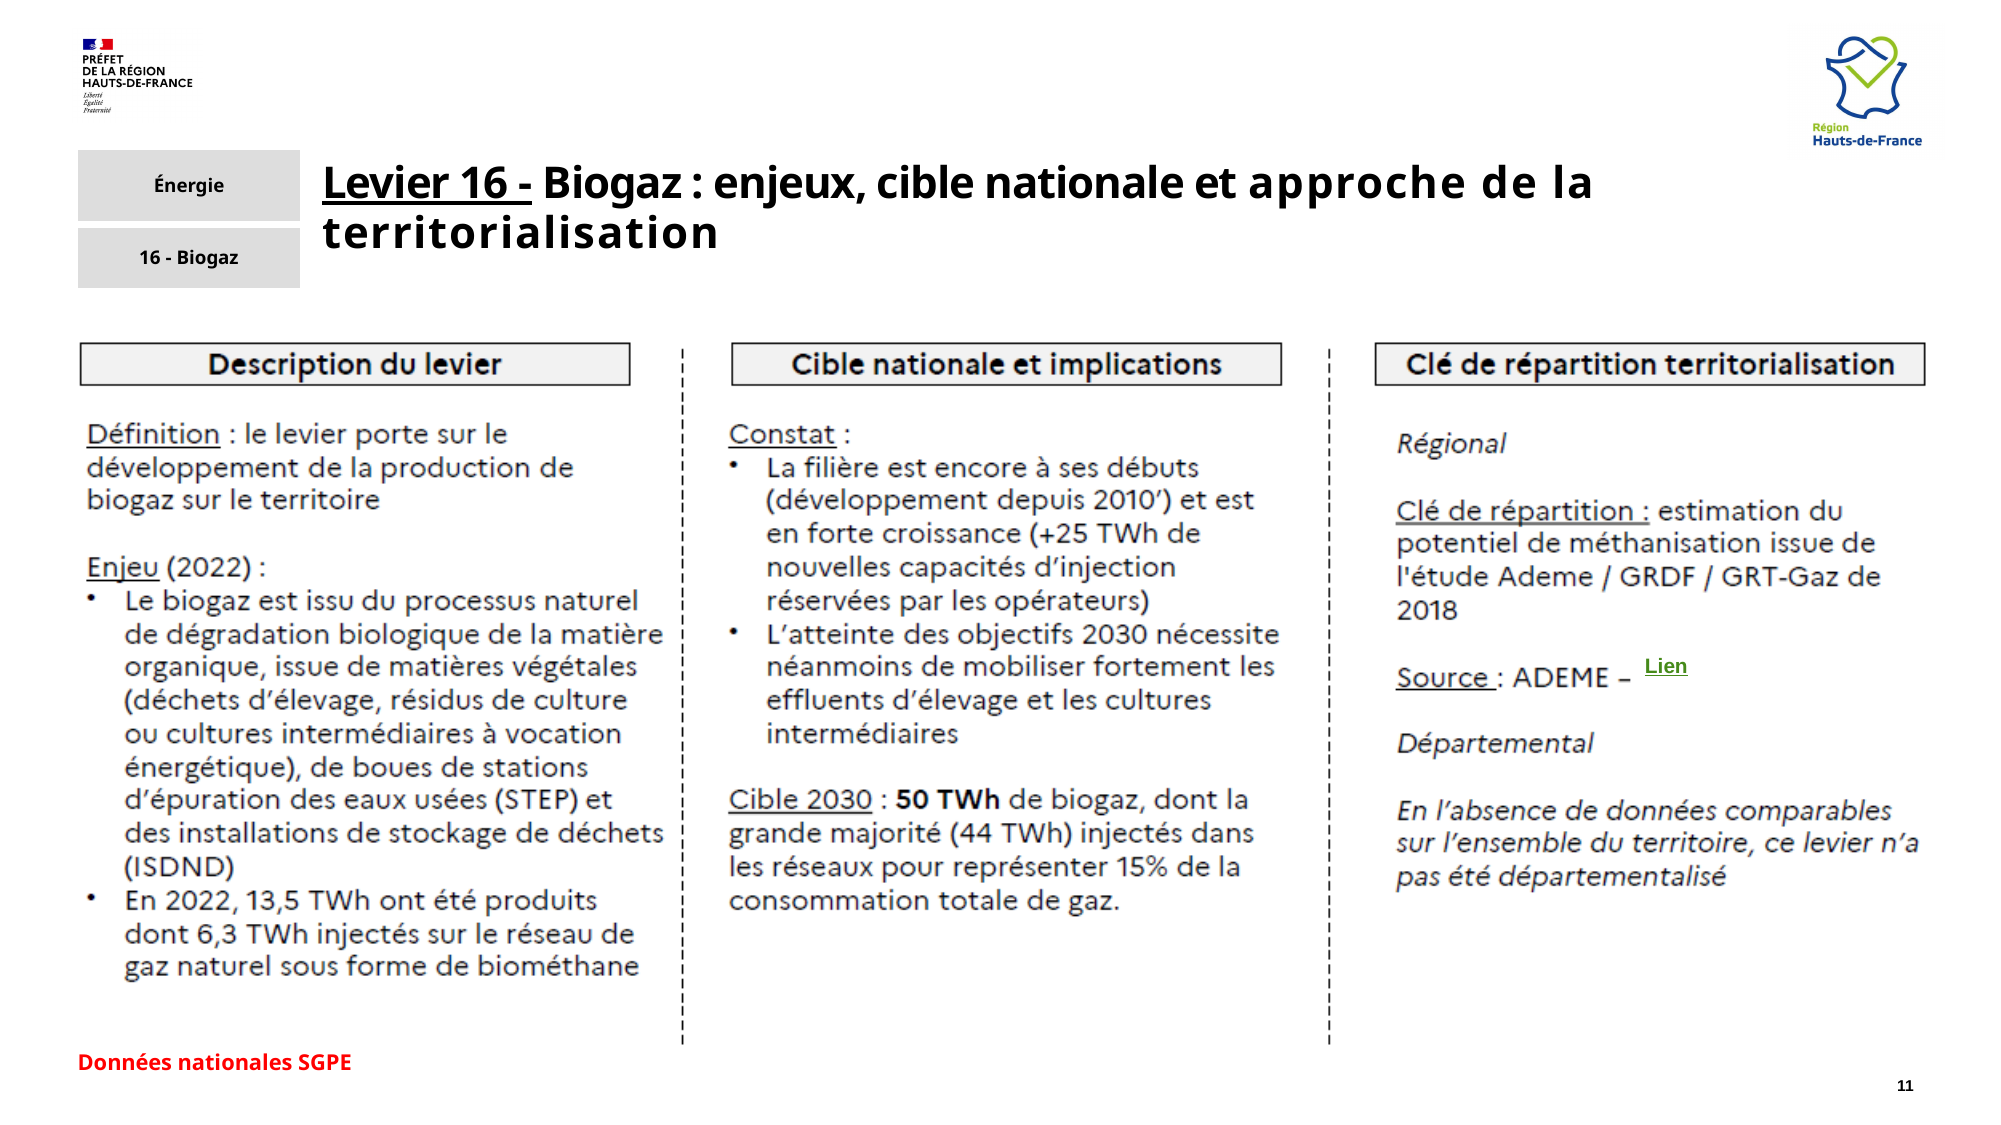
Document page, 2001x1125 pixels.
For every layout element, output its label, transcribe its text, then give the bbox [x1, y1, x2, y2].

text_box Données nationales SGPE [62, 1039, 520, 1125]
title Levier 16 - Biogaz : enjeux, cible nationale et approche de la territorialisation [320, 154, 1953, 292]
text_box Énergie [78, 150, 300, 221]
text_box Lien [1630, 647, 1754, 709]
picture [1787, 23, 1945, 154]
picture [77, 338, 1929, 1048]
picture [72, 28, 203, 123]
text_box 16 - Biogaz [78, 228, 300, 288]
